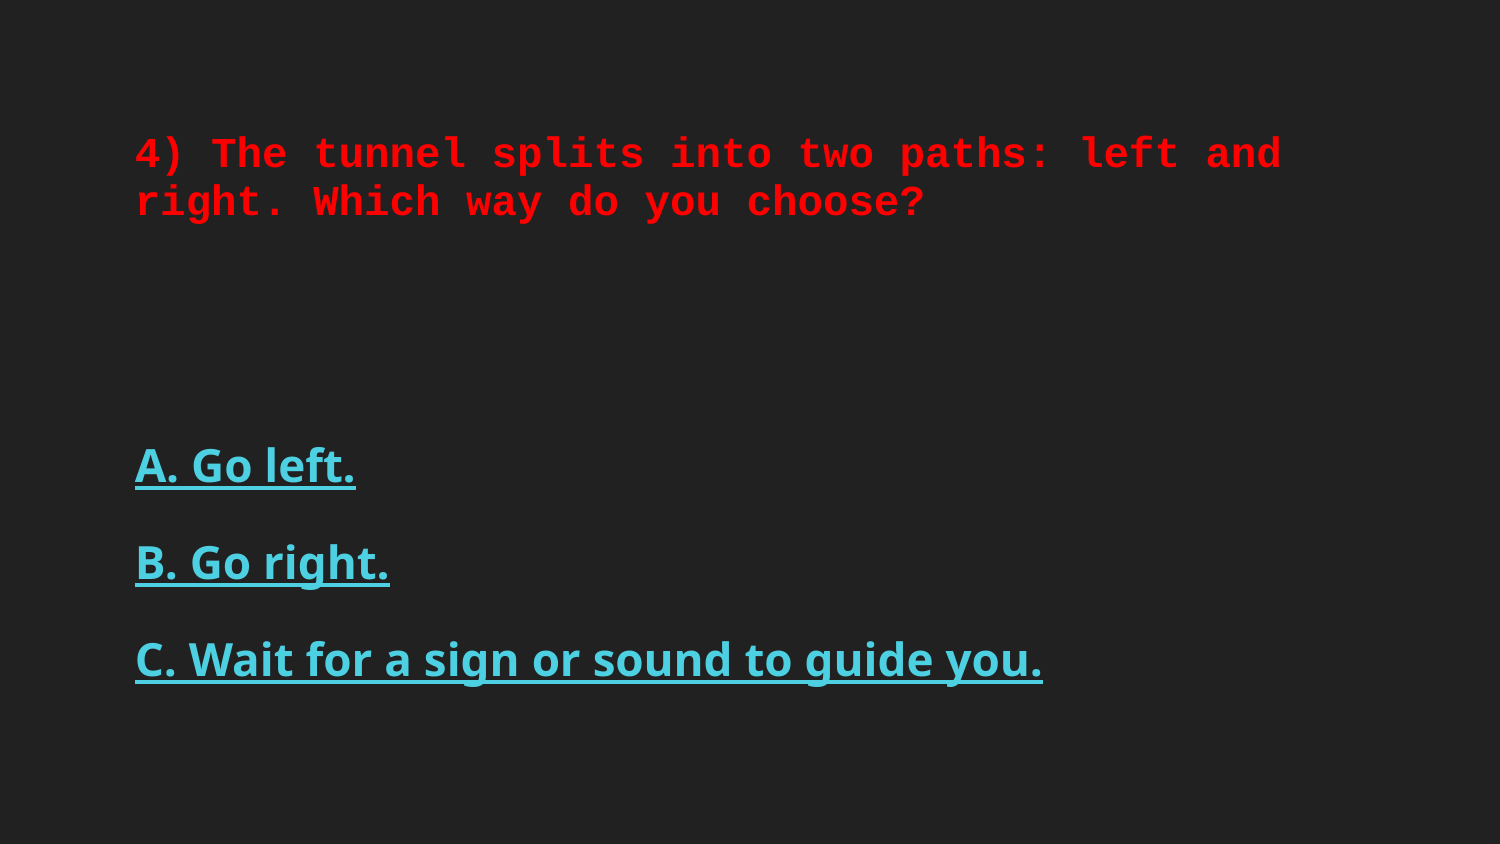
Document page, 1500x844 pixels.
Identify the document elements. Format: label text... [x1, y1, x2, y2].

title 4) The tunnel splits into two paths: left and right. Which way do you choose? [119, 116, 1401, 391]
list A. Go left. B. Go right. C. Wait for a sign or sound to guide you. [119, 409, 1348, 738]
